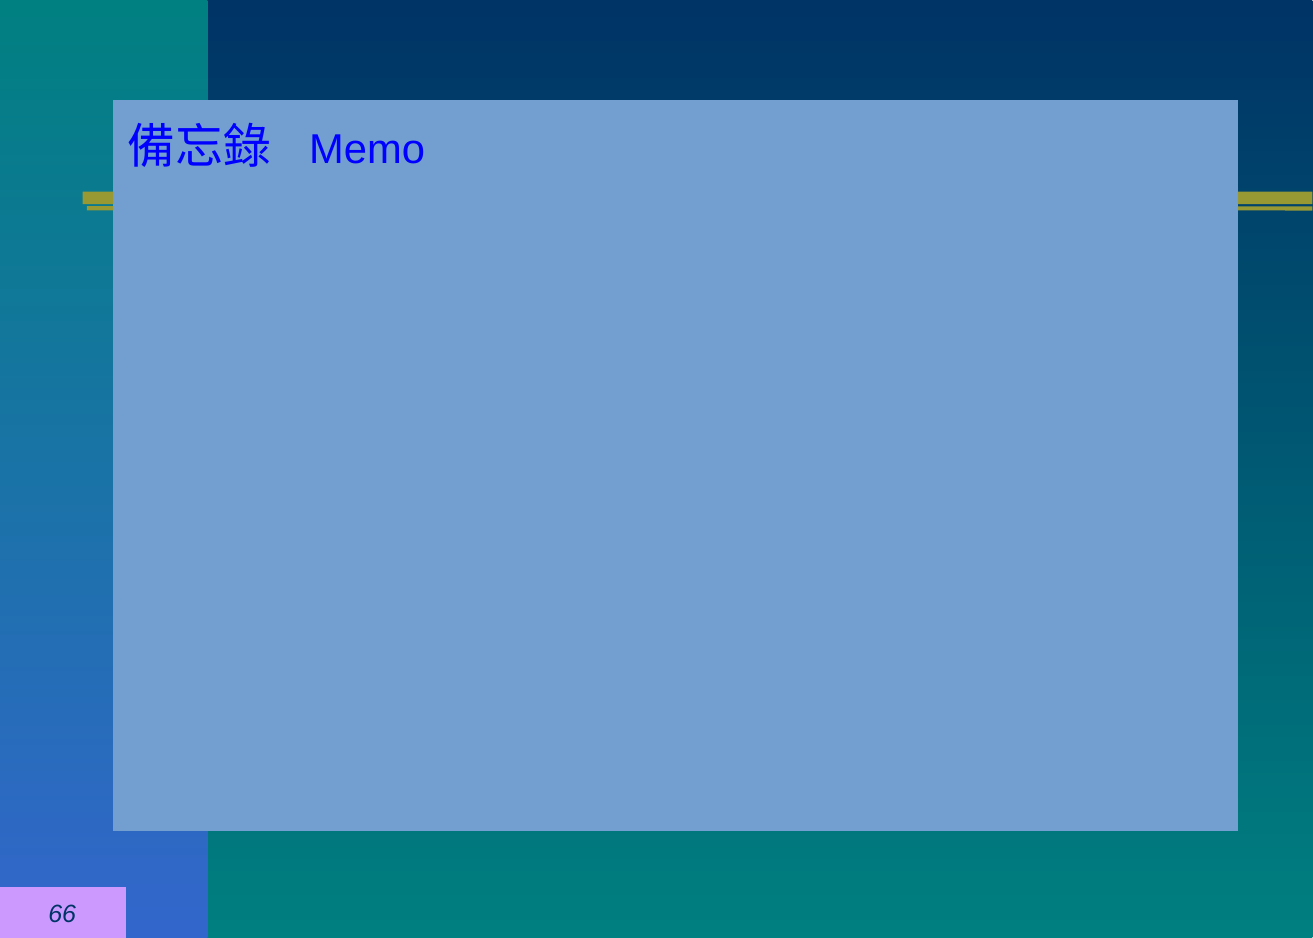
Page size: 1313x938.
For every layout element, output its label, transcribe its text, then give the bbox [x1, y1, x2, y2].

table_cell [113, 184, 1238, 831]
text_box [0, 0, 207, 938]
text_box 66 [0, 887, 125, 938]
table_header 備忘錄 Memo [113, 100, 1238, 184]
